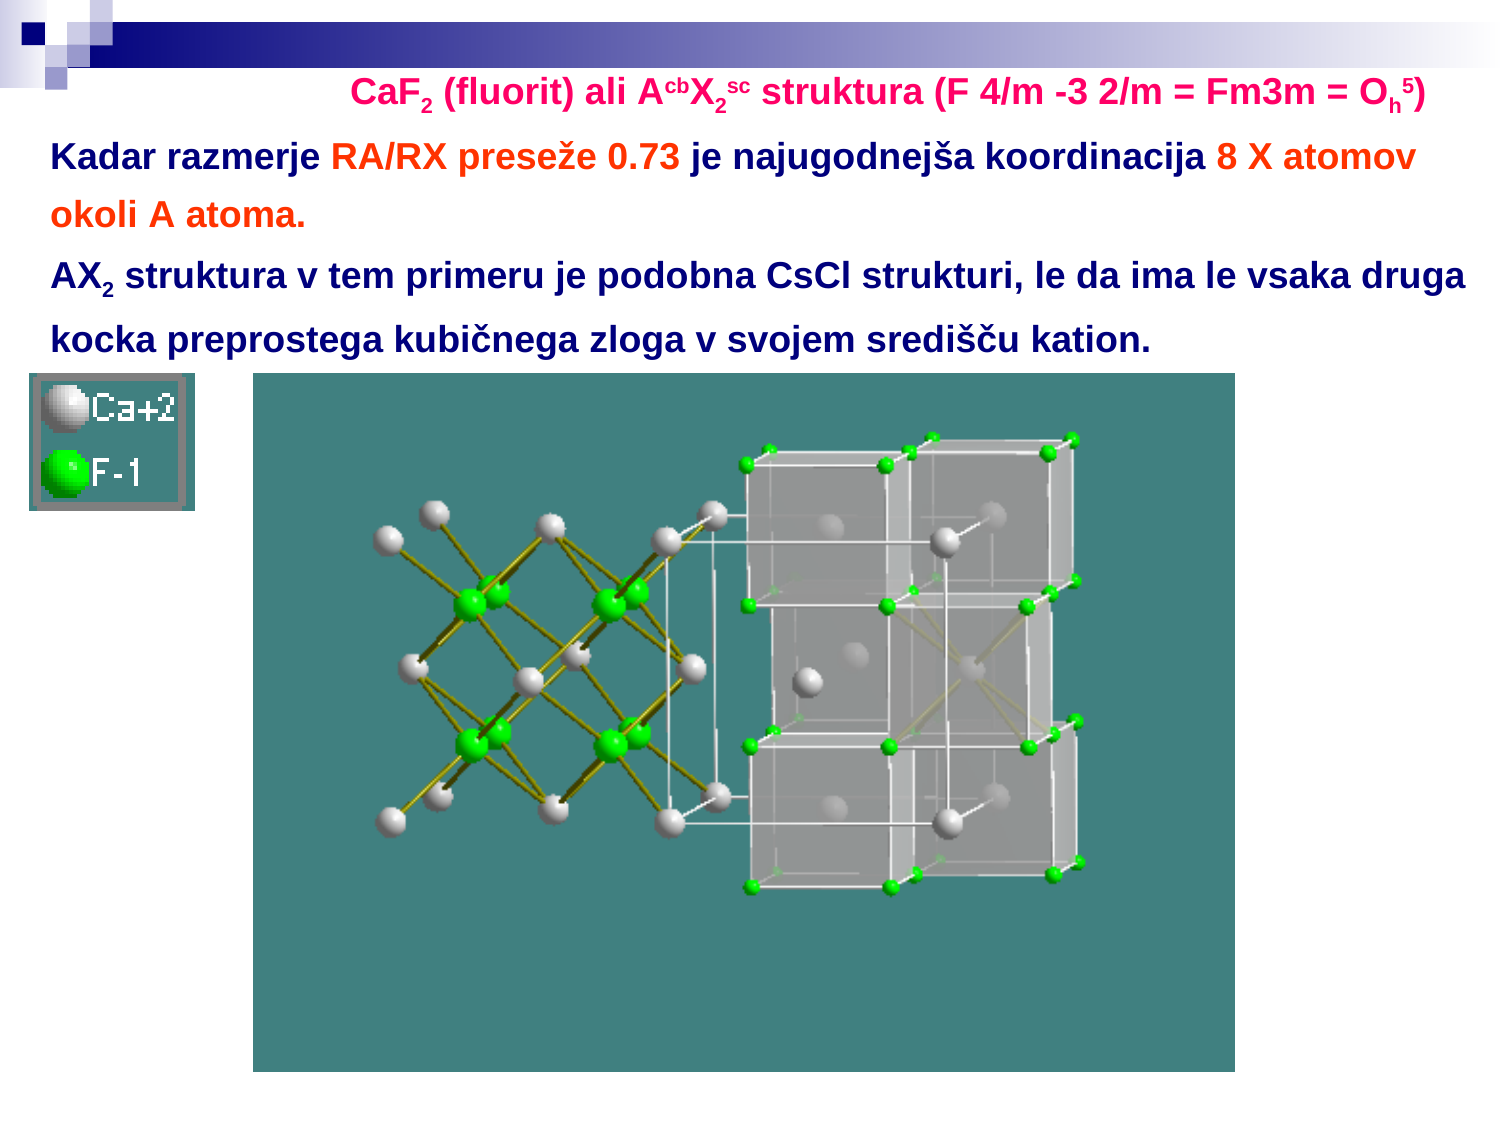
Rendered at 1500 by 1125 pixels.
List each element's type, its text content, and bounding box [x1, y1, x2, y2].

chart [29, 373, 195, 511]
chart [253, 373, 1235, 1072]
text_box CaF2 (fluorit) ali AcbX2sc struktura (F 4/m -3 2/m = Fm3m = Oh5) Kadar razmerje RA/RX preseže 0.73 je najugodnejša koordinacija 8 X atomov okoli A atoma. AX2 struktura v tem primeru je podobna CsCl strukturi, le da ima le vsaka druga kocka preprostega kubičnega zloga v svojem središču kation. [35, 59, 1493, 368]
